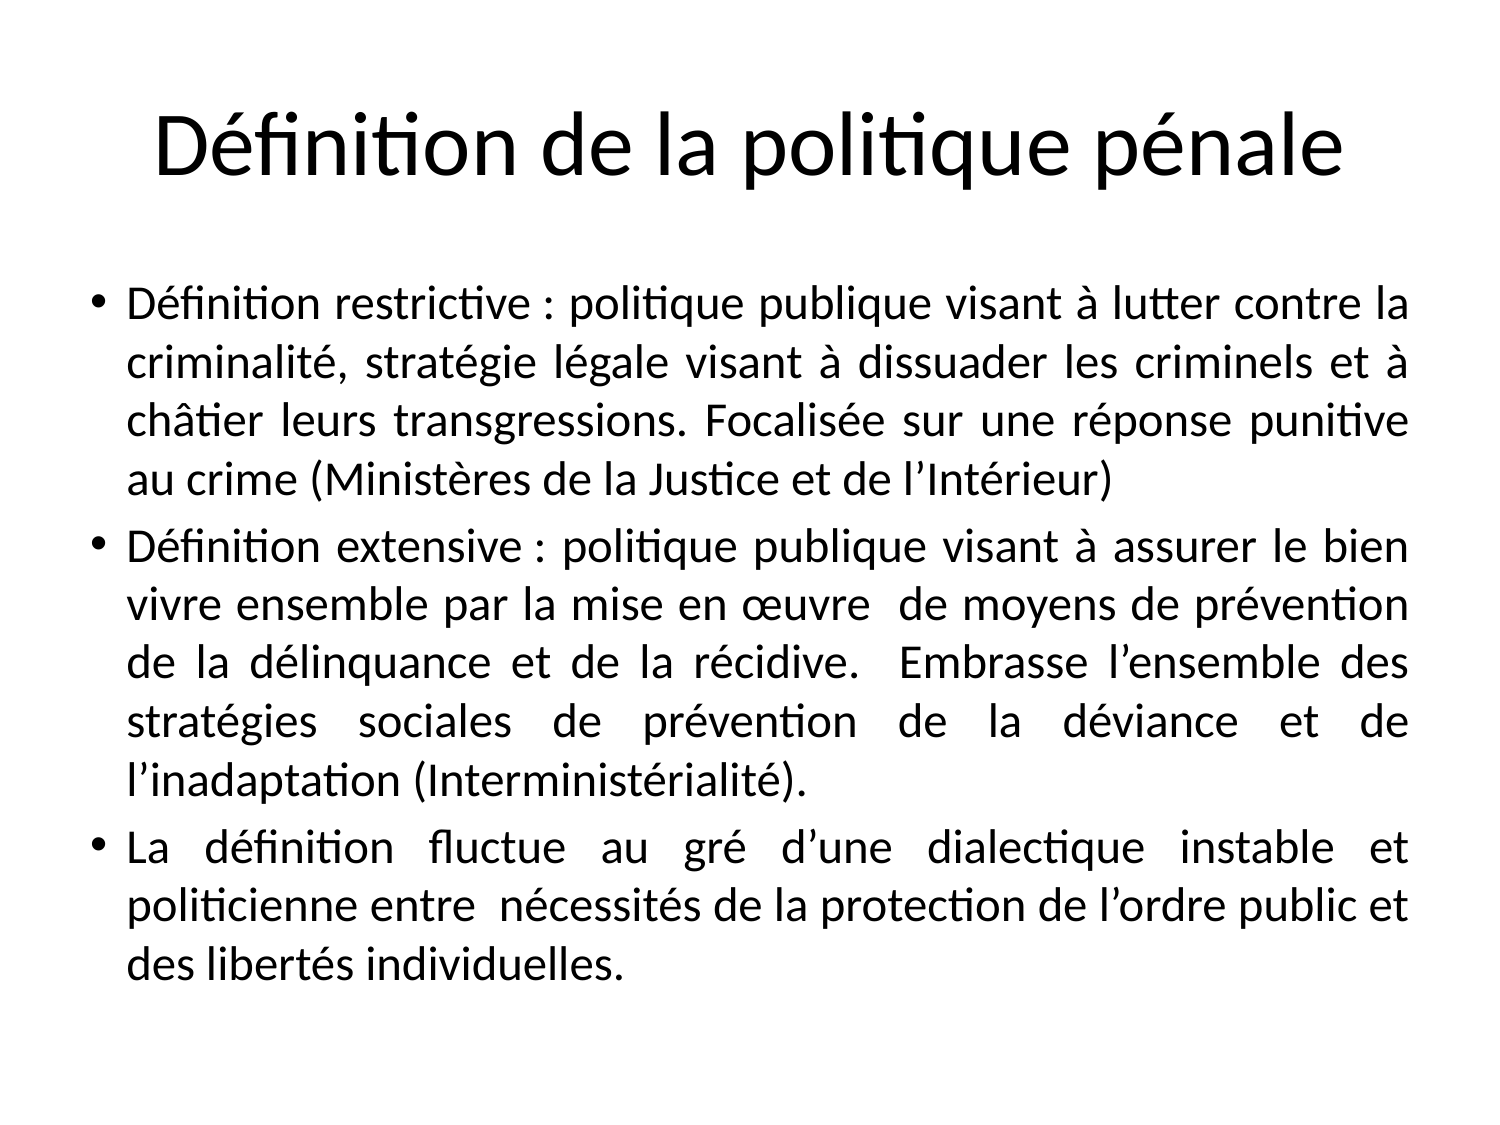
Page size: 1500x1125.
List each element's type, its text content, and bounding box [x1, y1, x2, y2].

title Définition de la politique pénale [75, 45, 1425, 196]
list Définition restrictive : politique publique visant à lutter contre la criminalité, stratégie légale visant à dissuader les criminels et à châtier leurs transgressions. Focalisée sur une réponse punitive au crime (Ministères de la Justice et de l’Intérieur) Définition extensive : politique publique visant à assurer le bien vivre ensemble par la mise en œuvre de moyens de prévention de la délinquance et de la récidive. Embrasse l’ensemble des stratégies sociales de prévention de la déviance et de l’inadaptation (Interministérialité). La définition fluctue au gré d’une dialectique instable et politicienne entre nécessités de la protection de l’ordre public et des libertés individuelles. [75, 196, 1425, 1005]
